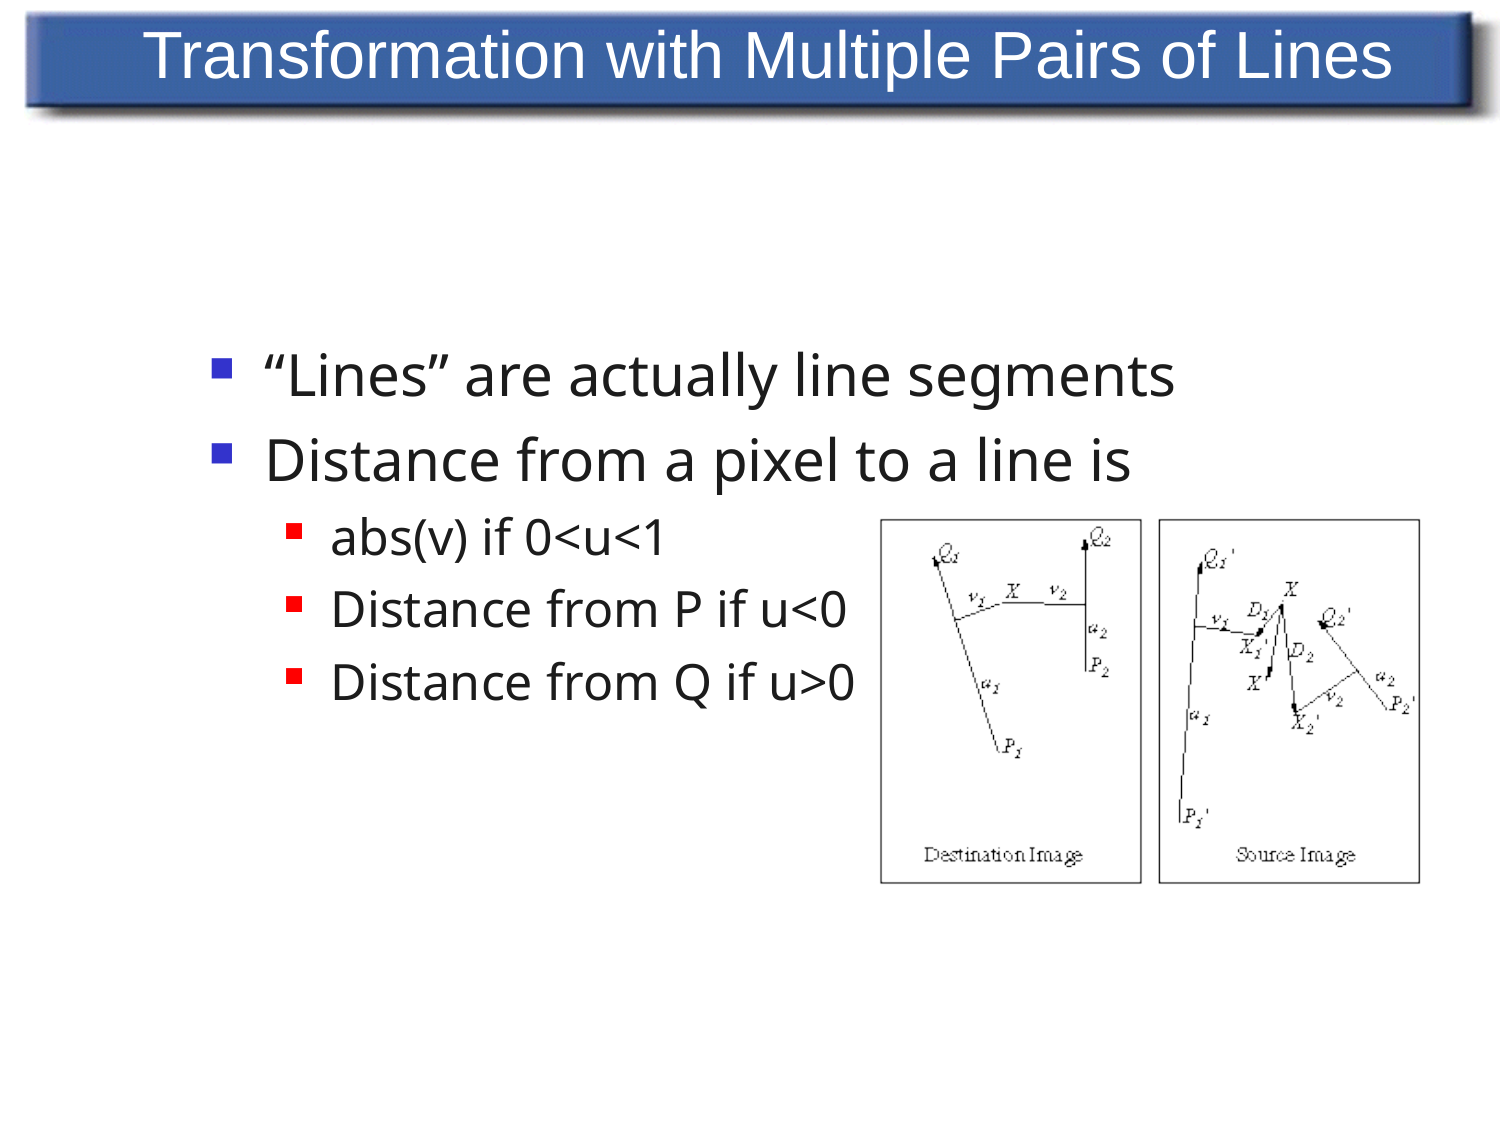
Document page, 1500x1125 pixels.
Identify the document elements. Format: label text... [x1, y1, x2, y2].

title Transformation with Multiple Pairs of Lines [37, 0, 1500, 100]
picture [875, 512, 1428, 889]
list “Lines” are actually line segments Distance from a pixel to a line is abs(v) if 0<u<1 Distance from P if u<0 Distance from Q if u>0 [193, 331, 1469, 1007]
picture [24, 9, 1500, 125]
